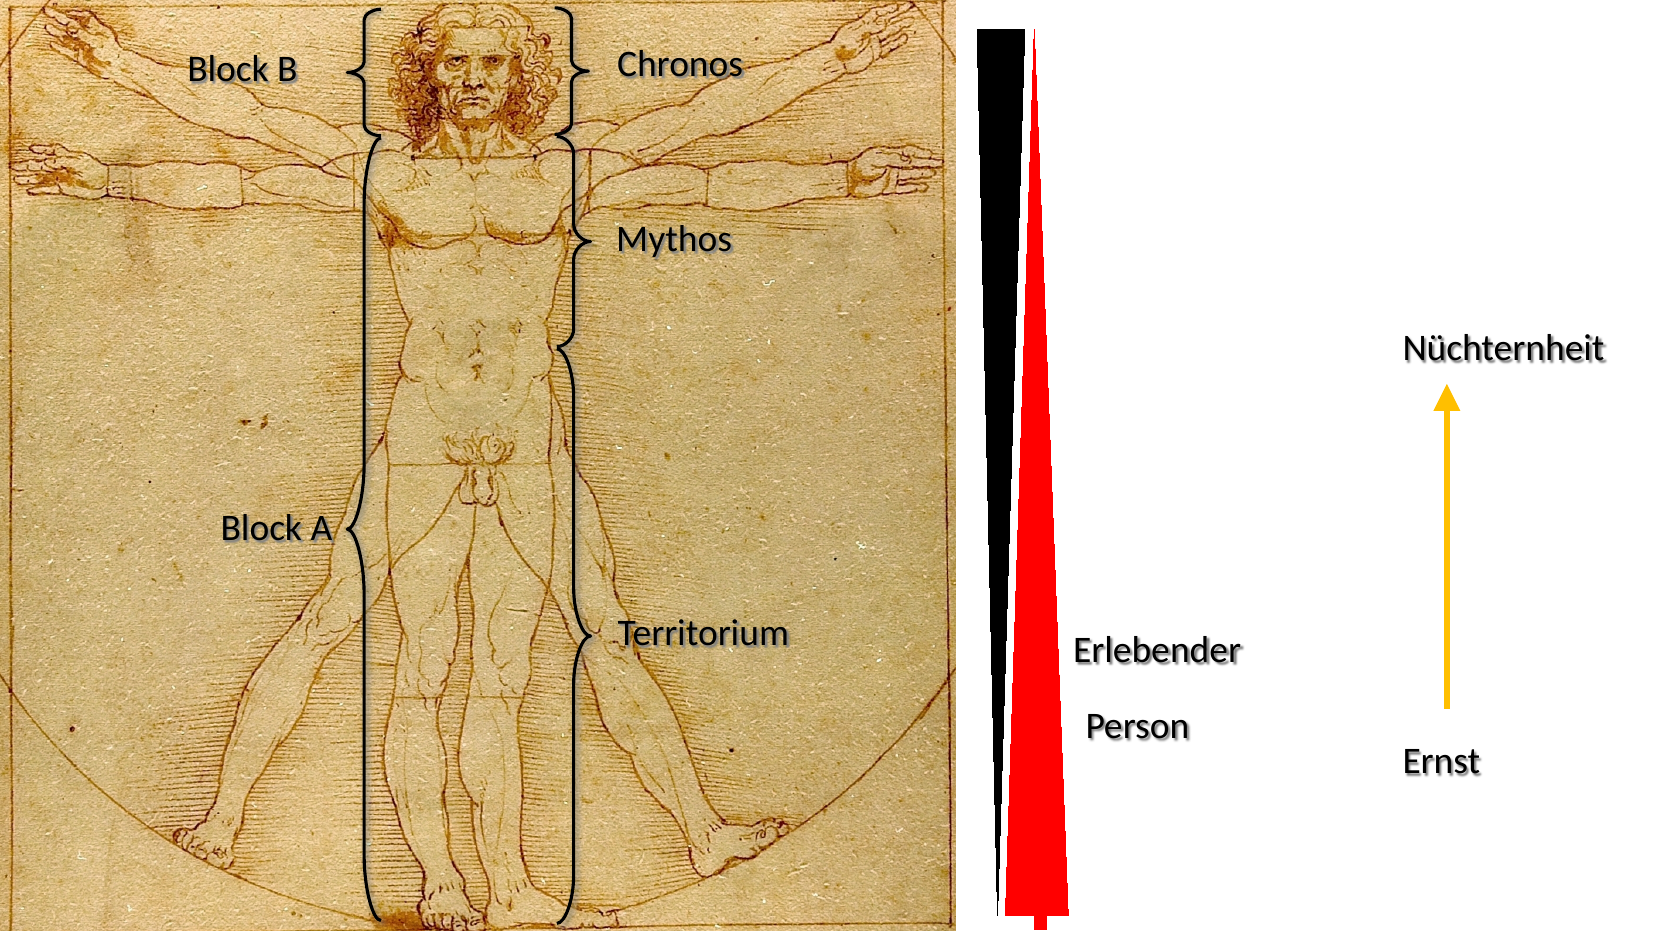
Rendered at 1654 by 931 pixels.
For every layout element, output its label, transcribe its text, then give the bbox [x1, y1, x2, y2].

text_box Person [1070, 702, 1397, 831]
text_box Block A [205, 504, 348, 557]
text_box Chronos [602, 40, 759, 94]
text_box Mythos [601, 215, 748, 269]
text_box Block B [172, 46, 313, 99]
text_box Erlebender [1058, 626, 1257, 679]
text_box [1005, 29, 1069, 916]
text_box [977, 29, 1025, 916]
picture [0, 0, 956, 931]
text_box Ernst [1387, 738, 1544, 791]
text_box Territorium [602, 609, 805, 663]
text_box Nüchternheit [1387, 324, 1620, 378]
